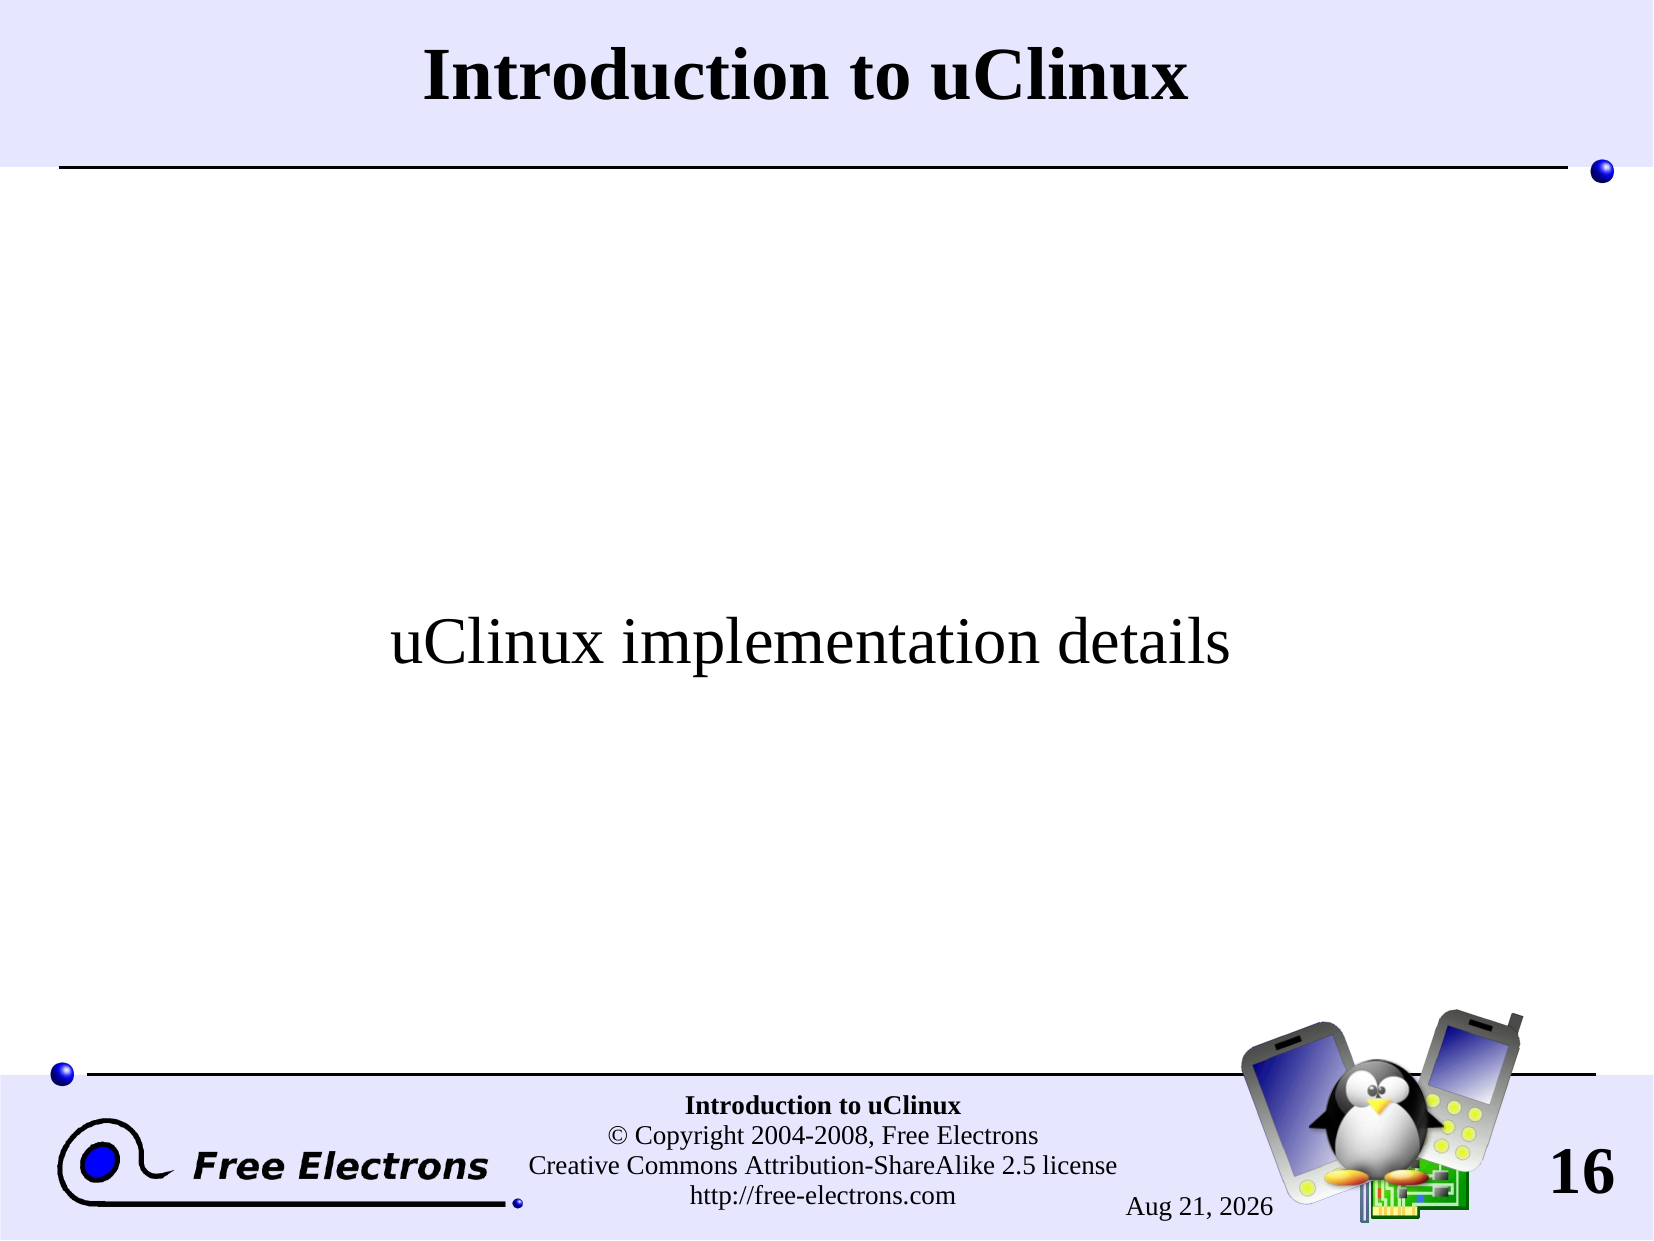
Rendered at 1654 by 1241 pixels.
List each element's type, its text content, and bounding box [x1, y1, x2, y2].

picture [1231, 1007, 1538, 1241]
picture [50, 1107, 527, 1216]
subtitle uClinux implementation details [105, 216, 1518, 1066]
title Introduction to uClinux [60, 25, 1551, 124]
